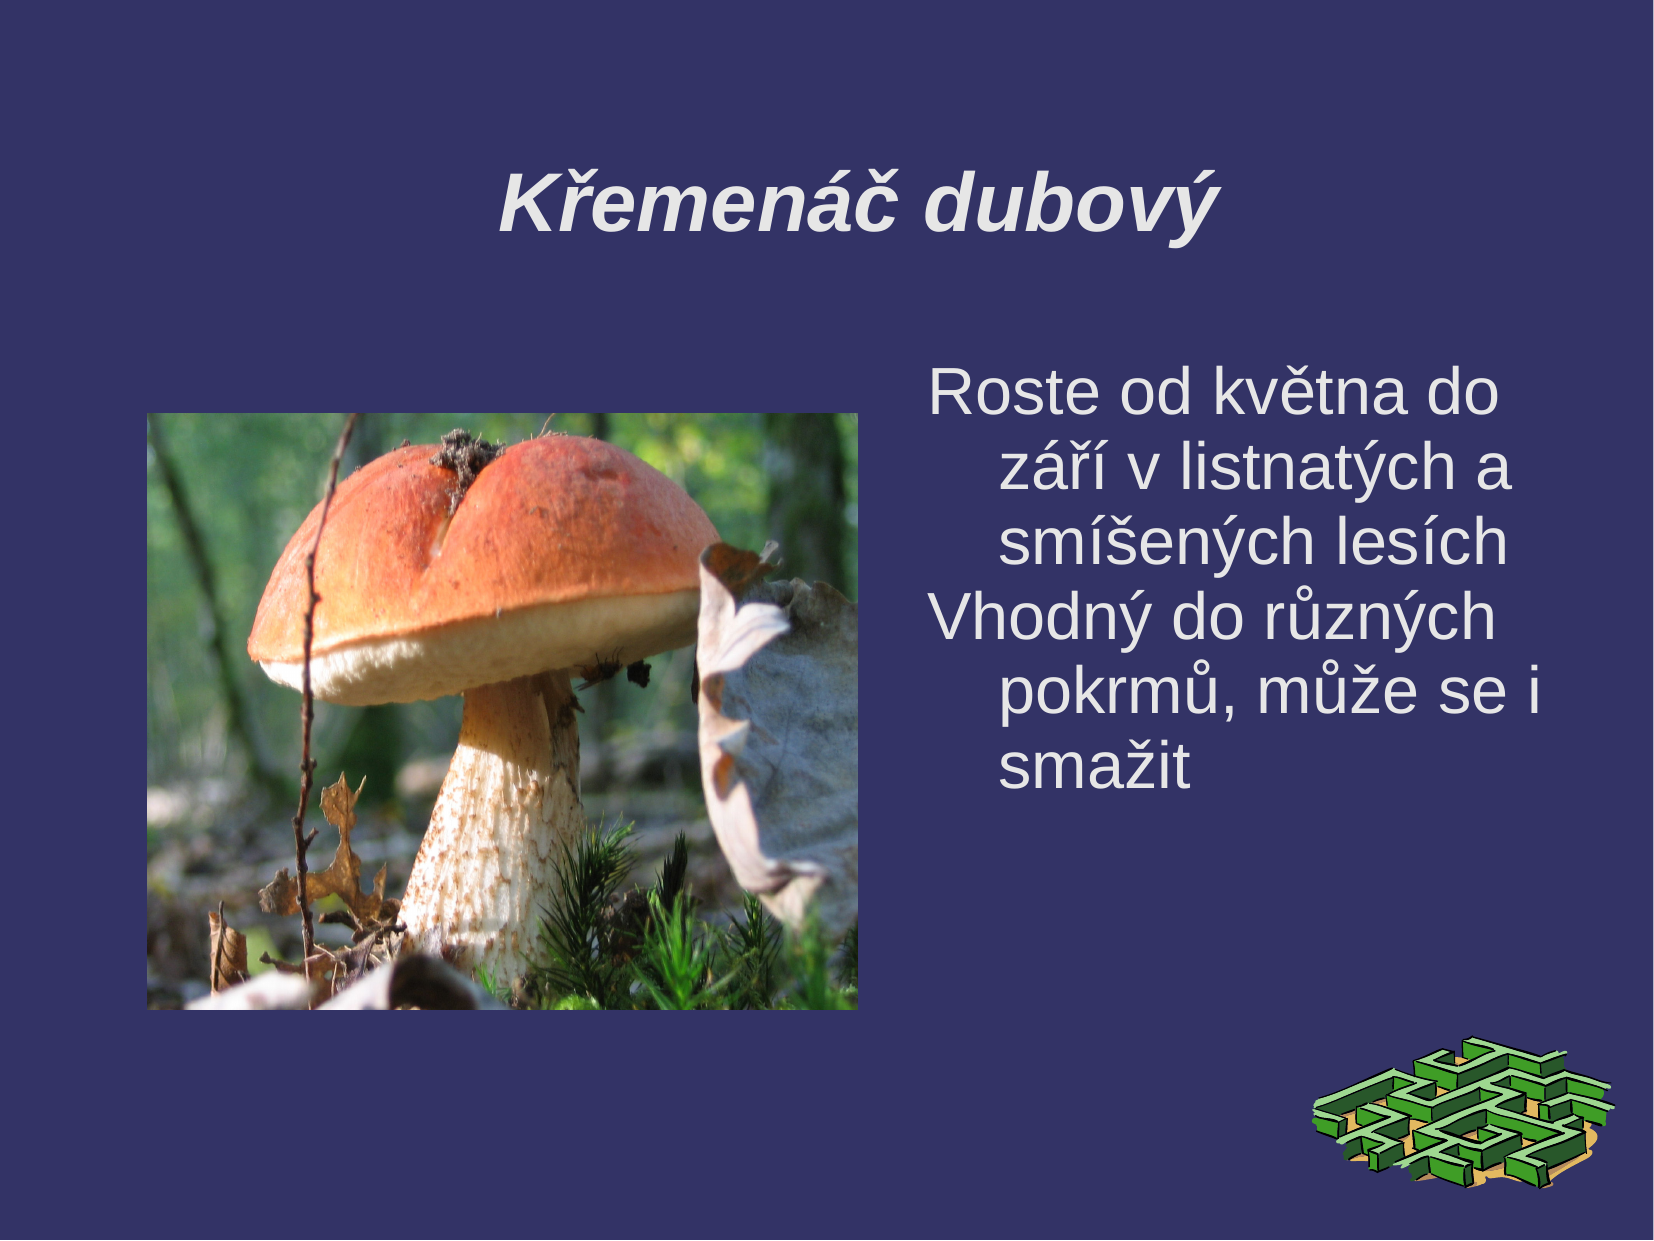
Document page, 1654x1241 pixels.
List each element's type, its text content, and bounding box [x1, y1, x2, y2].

picture [147, 413, 858, 1011]
list Roste od května do září v listnatých a smíšených lesích Vhodný do různých pokrmů, může se i smažit [915, 354, 1594, 916]
title Křemenáč dubový [152, 109, 1565, 296]
